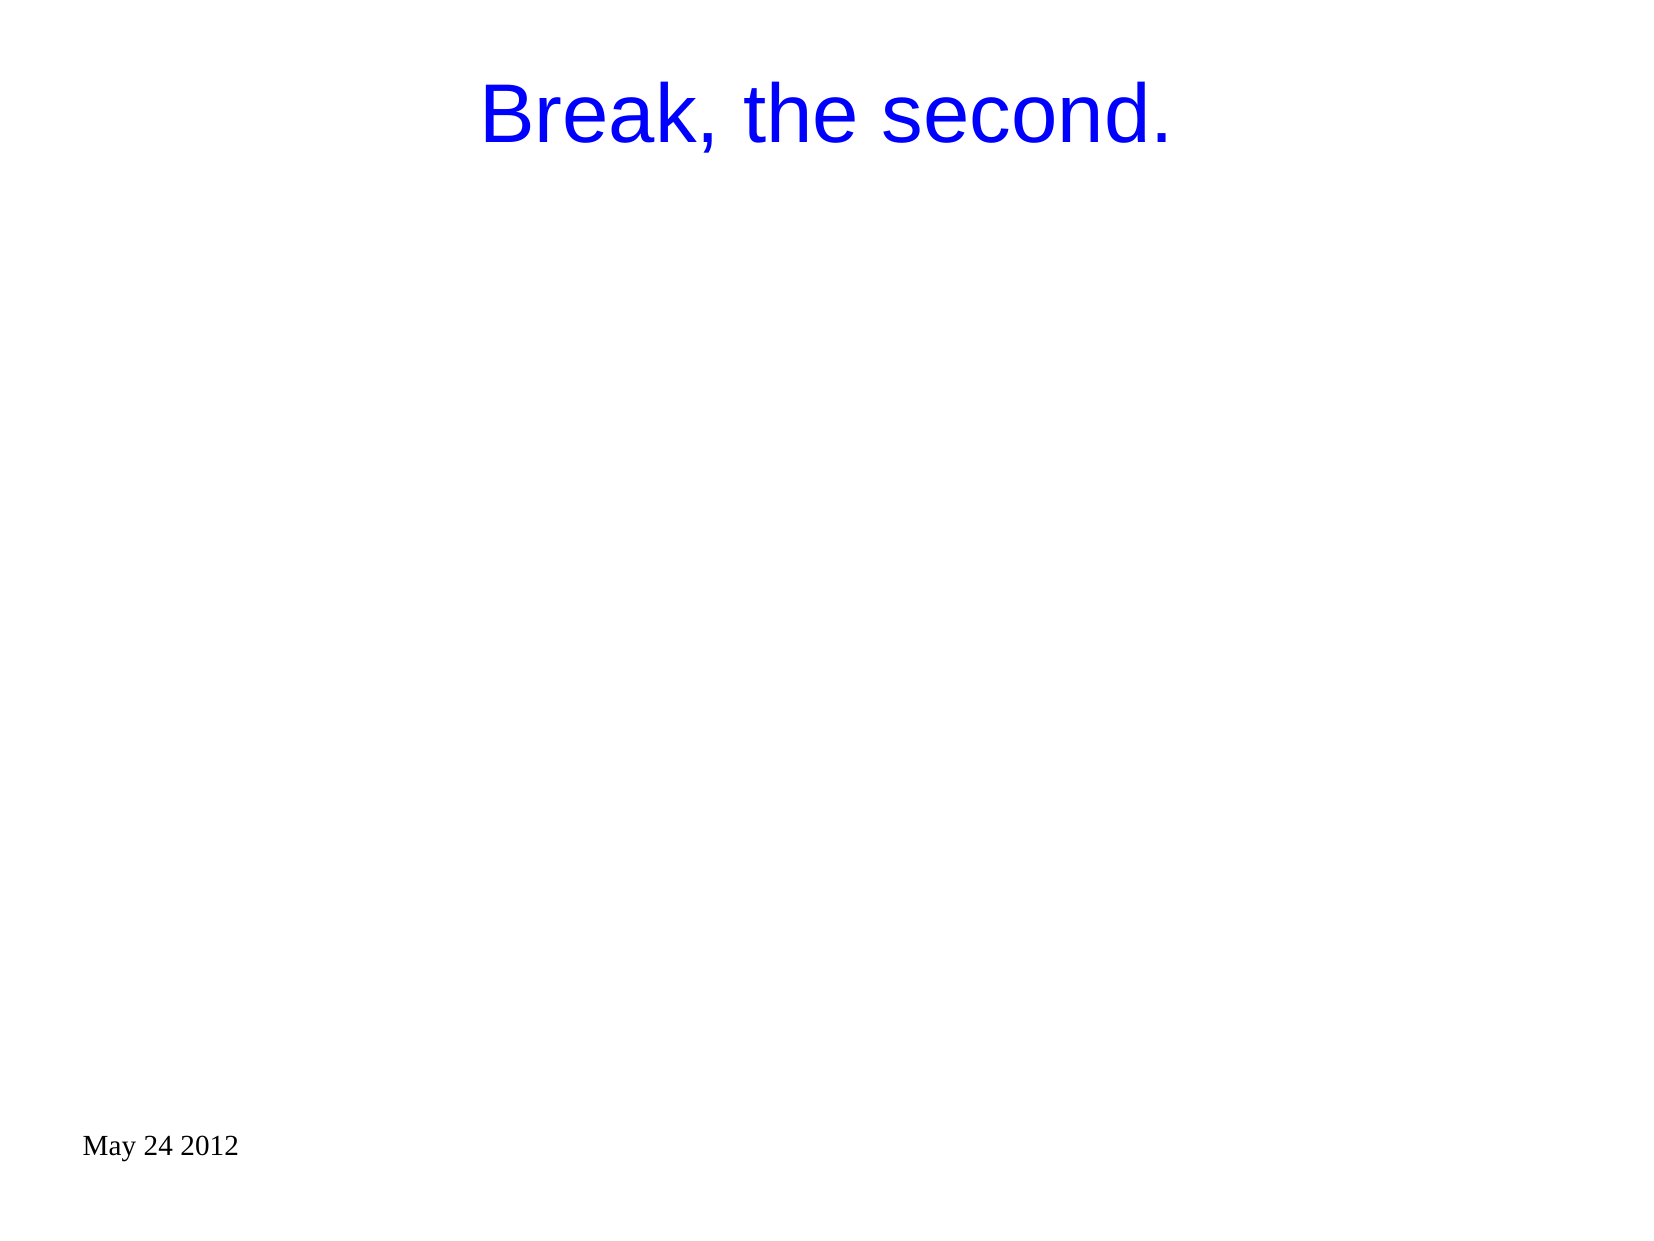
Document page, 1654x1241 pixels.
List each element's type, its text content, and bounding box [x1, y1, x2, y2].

title Break, the second. [82, 49, 1571, 178]
